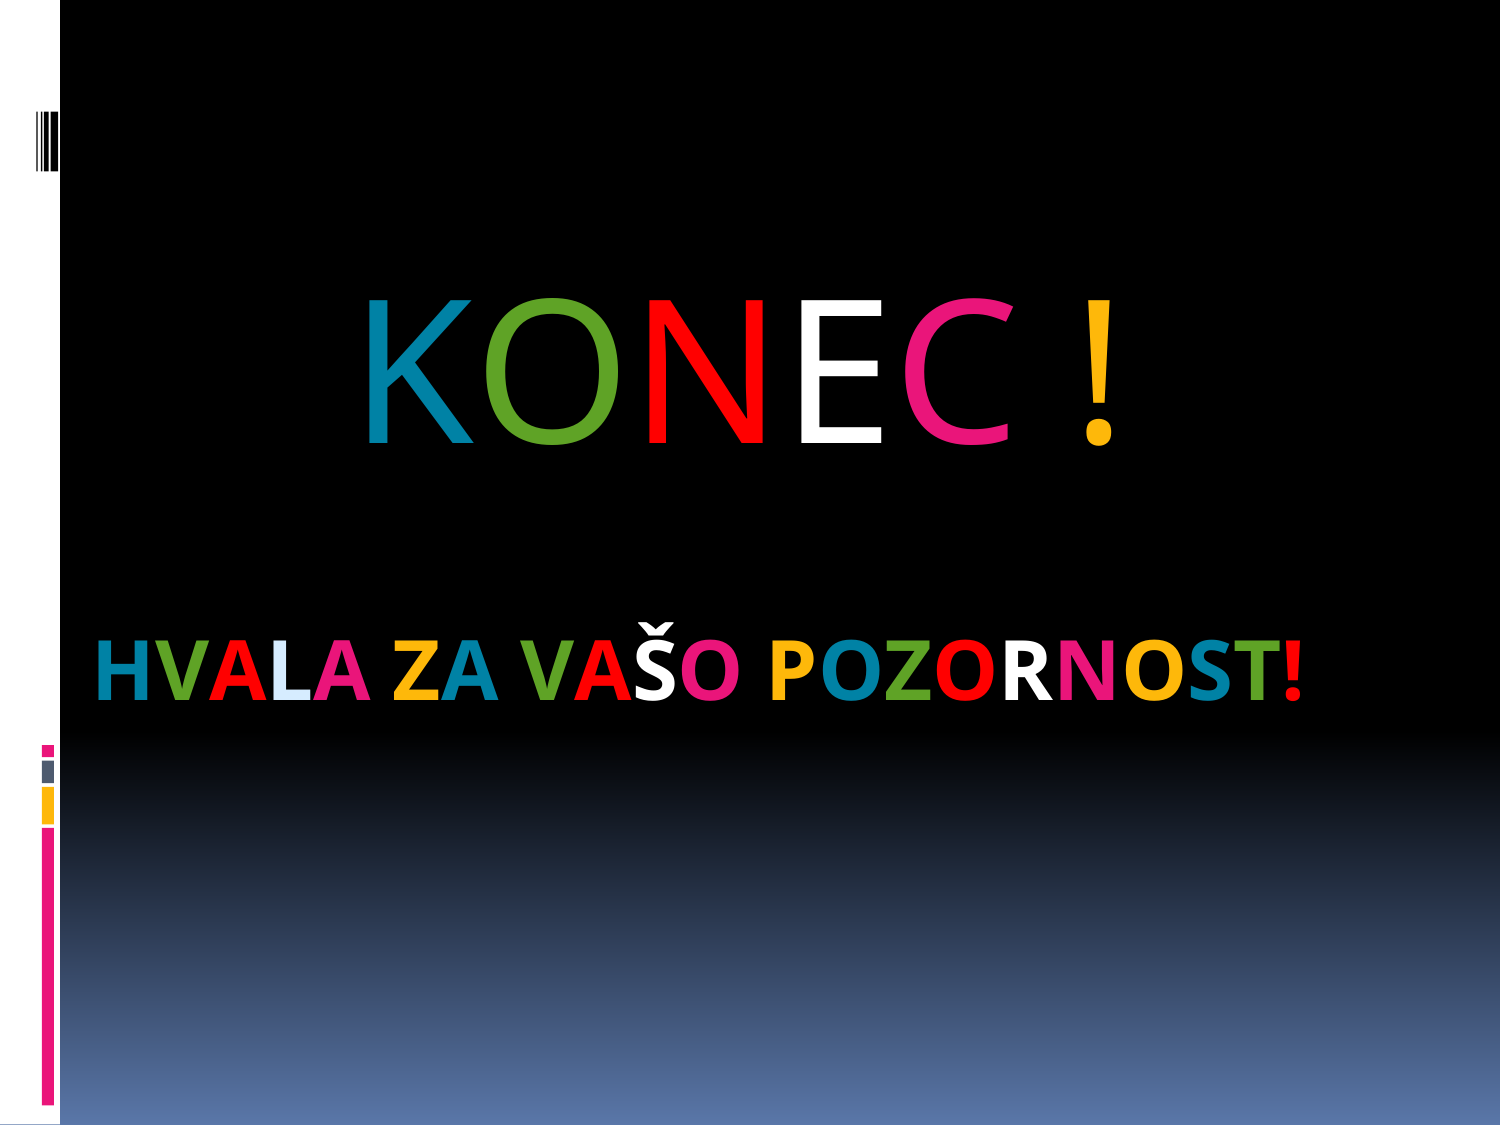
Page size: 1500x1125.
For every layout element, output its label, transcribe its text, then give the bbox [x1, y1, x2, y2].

subtitle KONEC ! [100, 243, 1376, 492]
title HVALA ZA VAŠO POZORNOST! [76, 609, 1352, 934]
